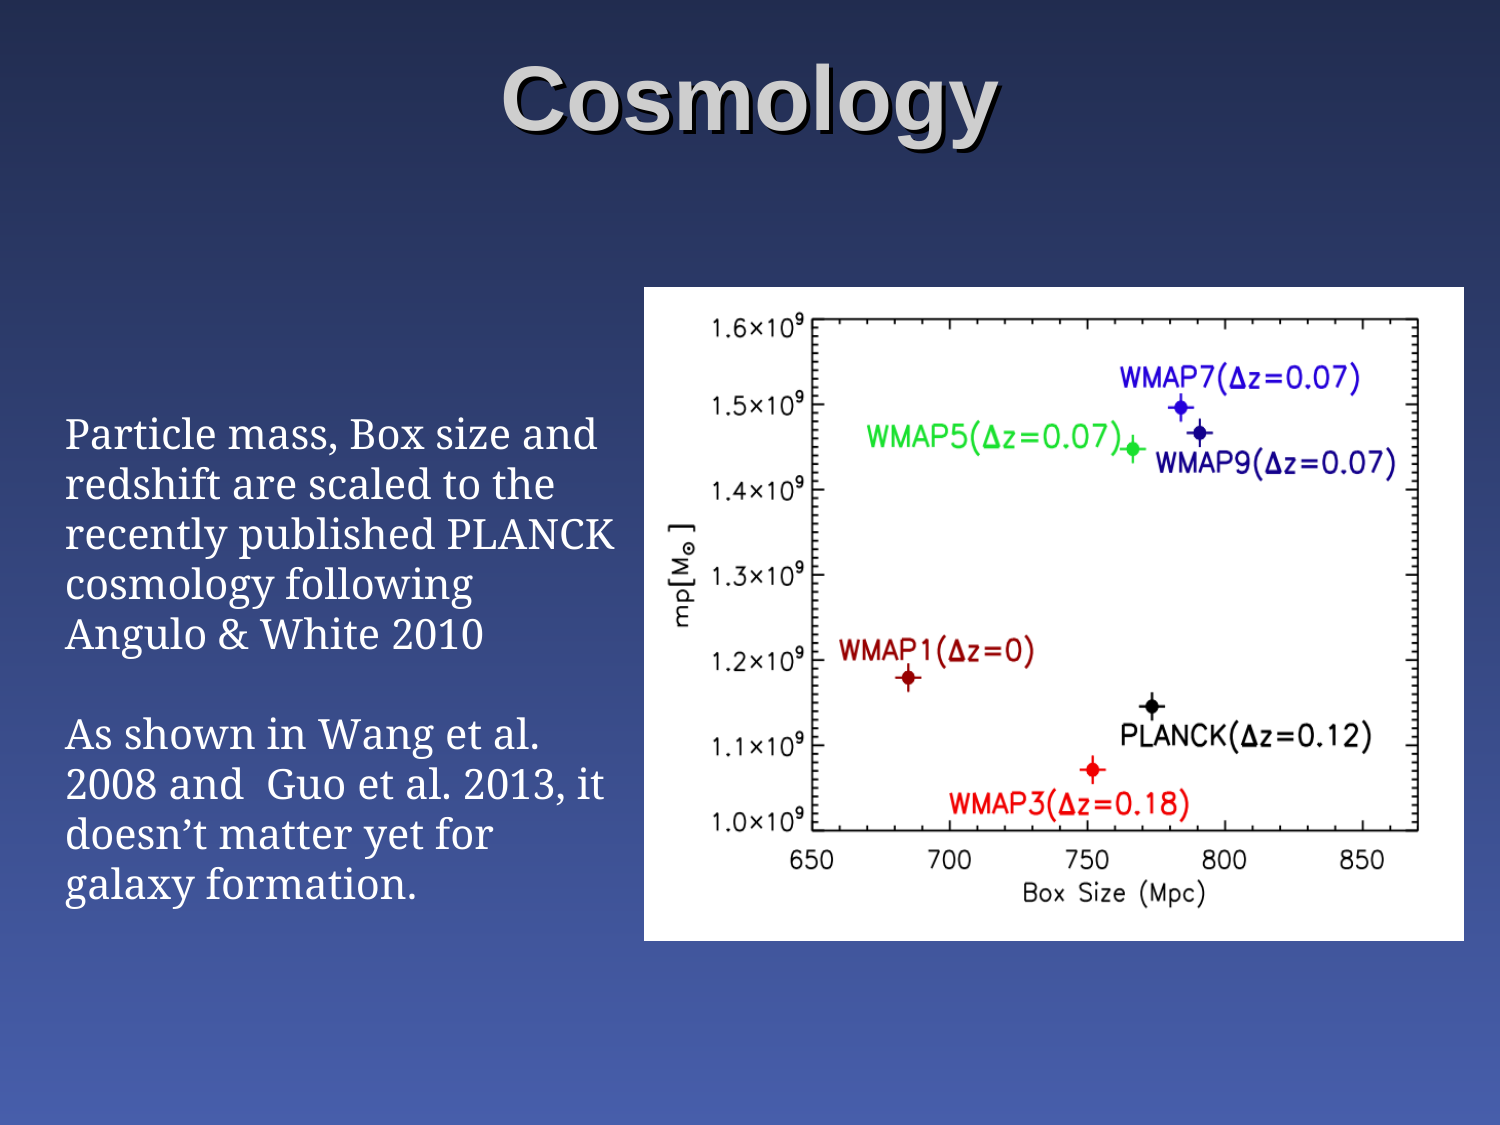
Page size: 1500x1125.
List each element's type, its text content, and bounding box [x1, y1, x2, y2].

picture [644, 287, 1464, 941]
text_box Particle mass, Box size and redshift are scaled to the recently published PLANCK cosmology following Angulo & White 2010 As shown in Wang et al. 2008 and Guo et al. 2013, it doesn’t matter yet for galaxy formation. [50, 399, 638, 916]
title Cosmology [0, 0, 1500, 188]
